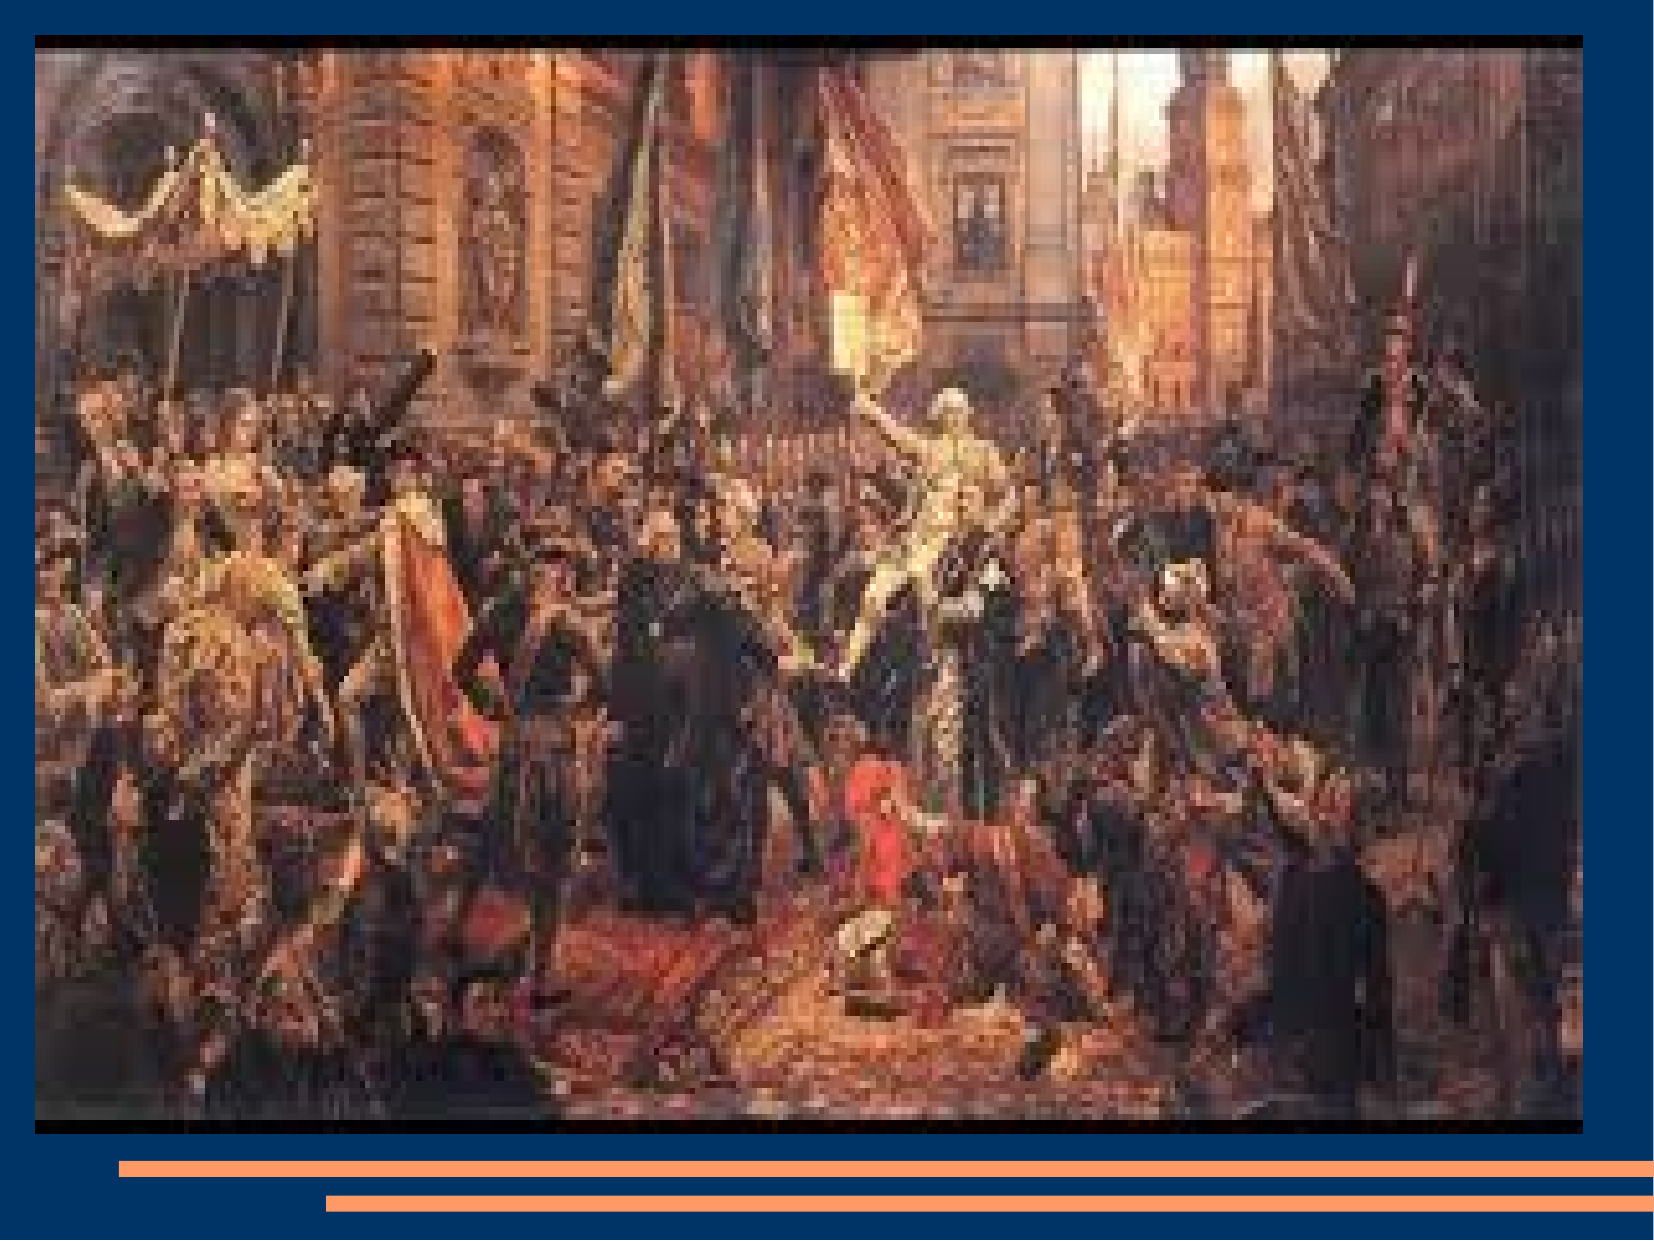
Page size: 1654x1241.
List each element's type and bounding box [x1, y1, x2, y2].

picture [35, 35, 1583, 1134]
